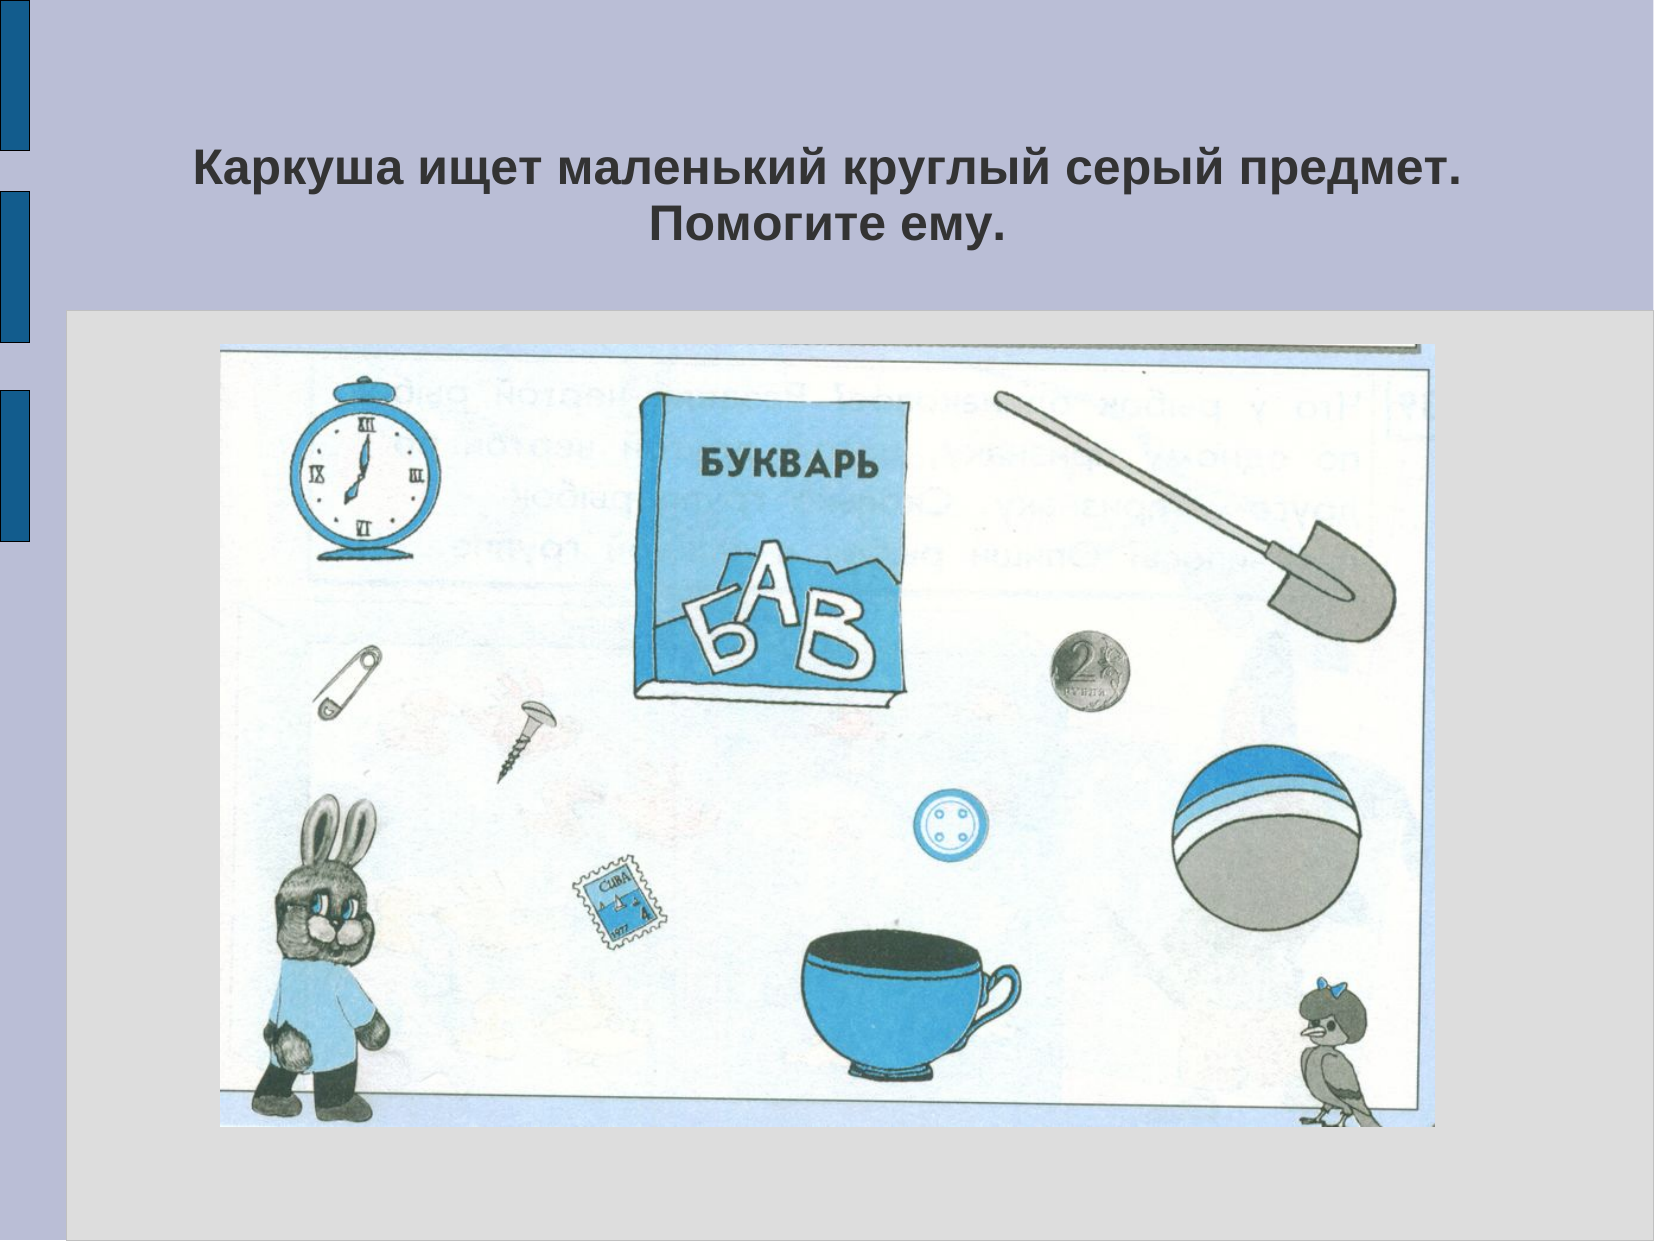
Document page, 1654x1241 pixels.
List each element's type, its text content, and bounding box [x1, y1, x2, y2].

title Каркуша ищет маленький круглый серый предмет. Помогите ему. [121, 91, 1534, 299]
picture [220, 344, 1435, 1127]
